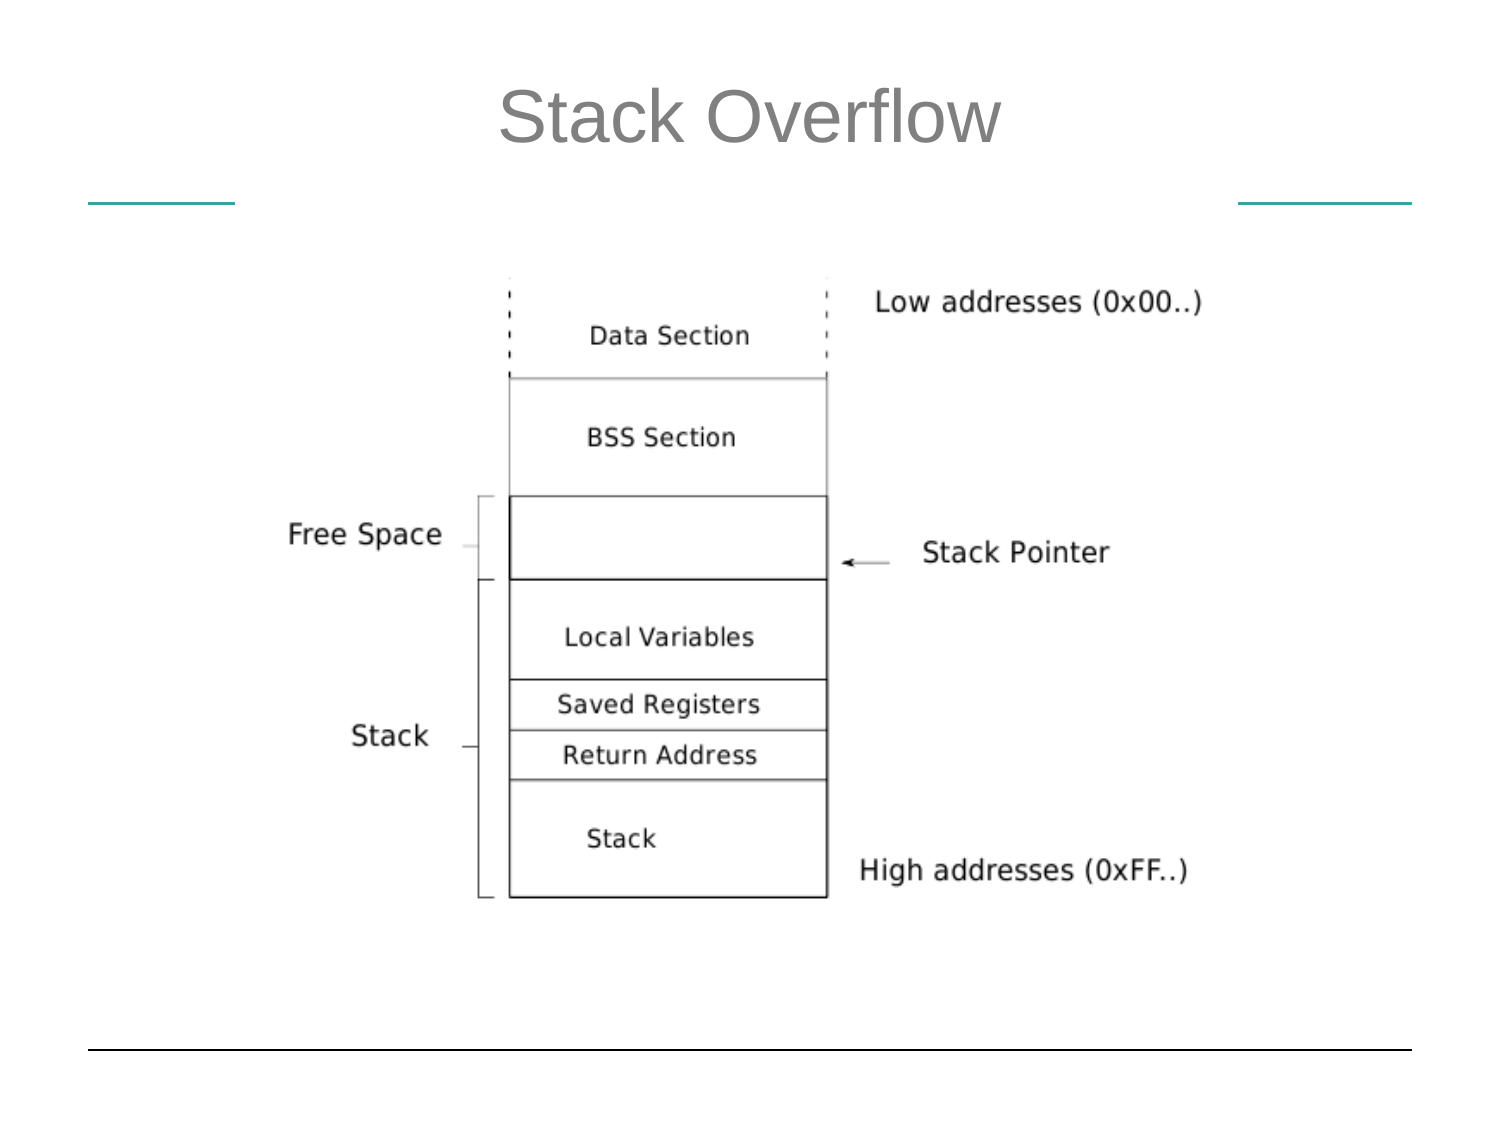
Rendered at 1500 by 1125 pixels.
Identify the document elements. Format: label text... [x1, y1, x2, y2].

title Stack Overflow [146, 29, 1354, 195]
list [146, 221, 1354, 1080]
picture [235, 187, 1238, 926]
